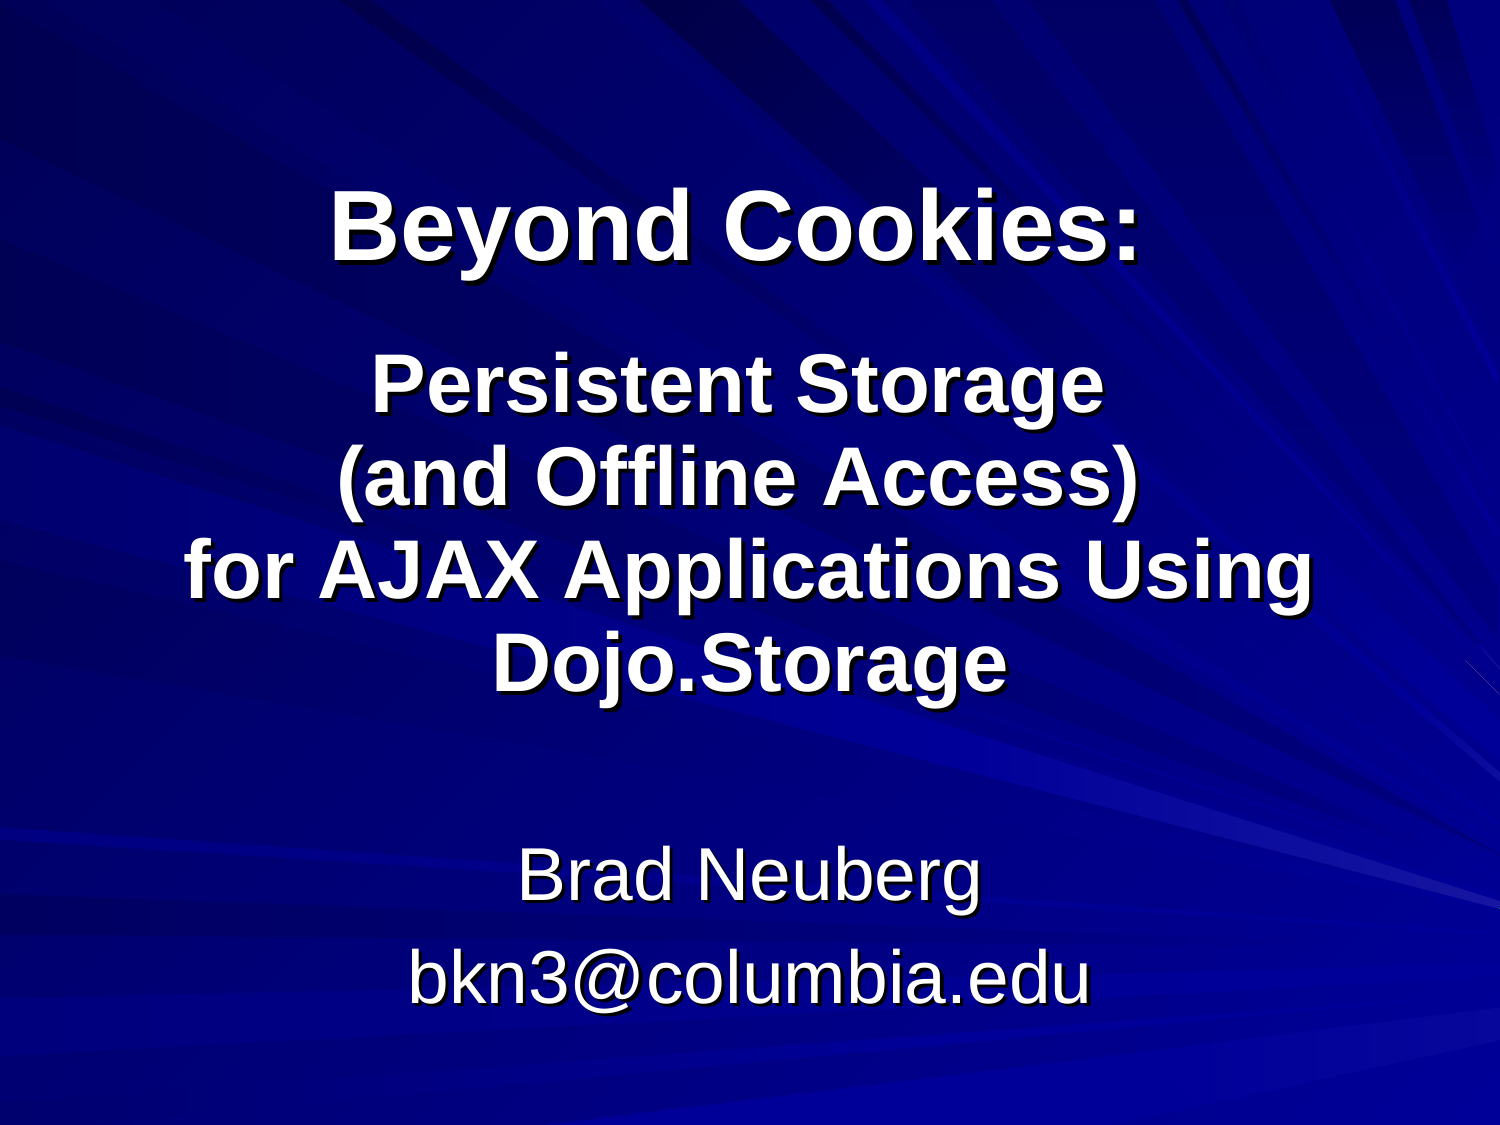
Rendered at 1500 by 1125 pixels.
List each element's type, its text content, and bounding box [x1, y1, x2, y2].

subtitle Brad Neuberg bkn3@columbia.edu [225, 825, 1276, 1113]
title Beyond Cookies: Persistent Storage (and Offline Access) for AJAX Applications Using Dojo.Storage [75, 169, 1426, 711]
